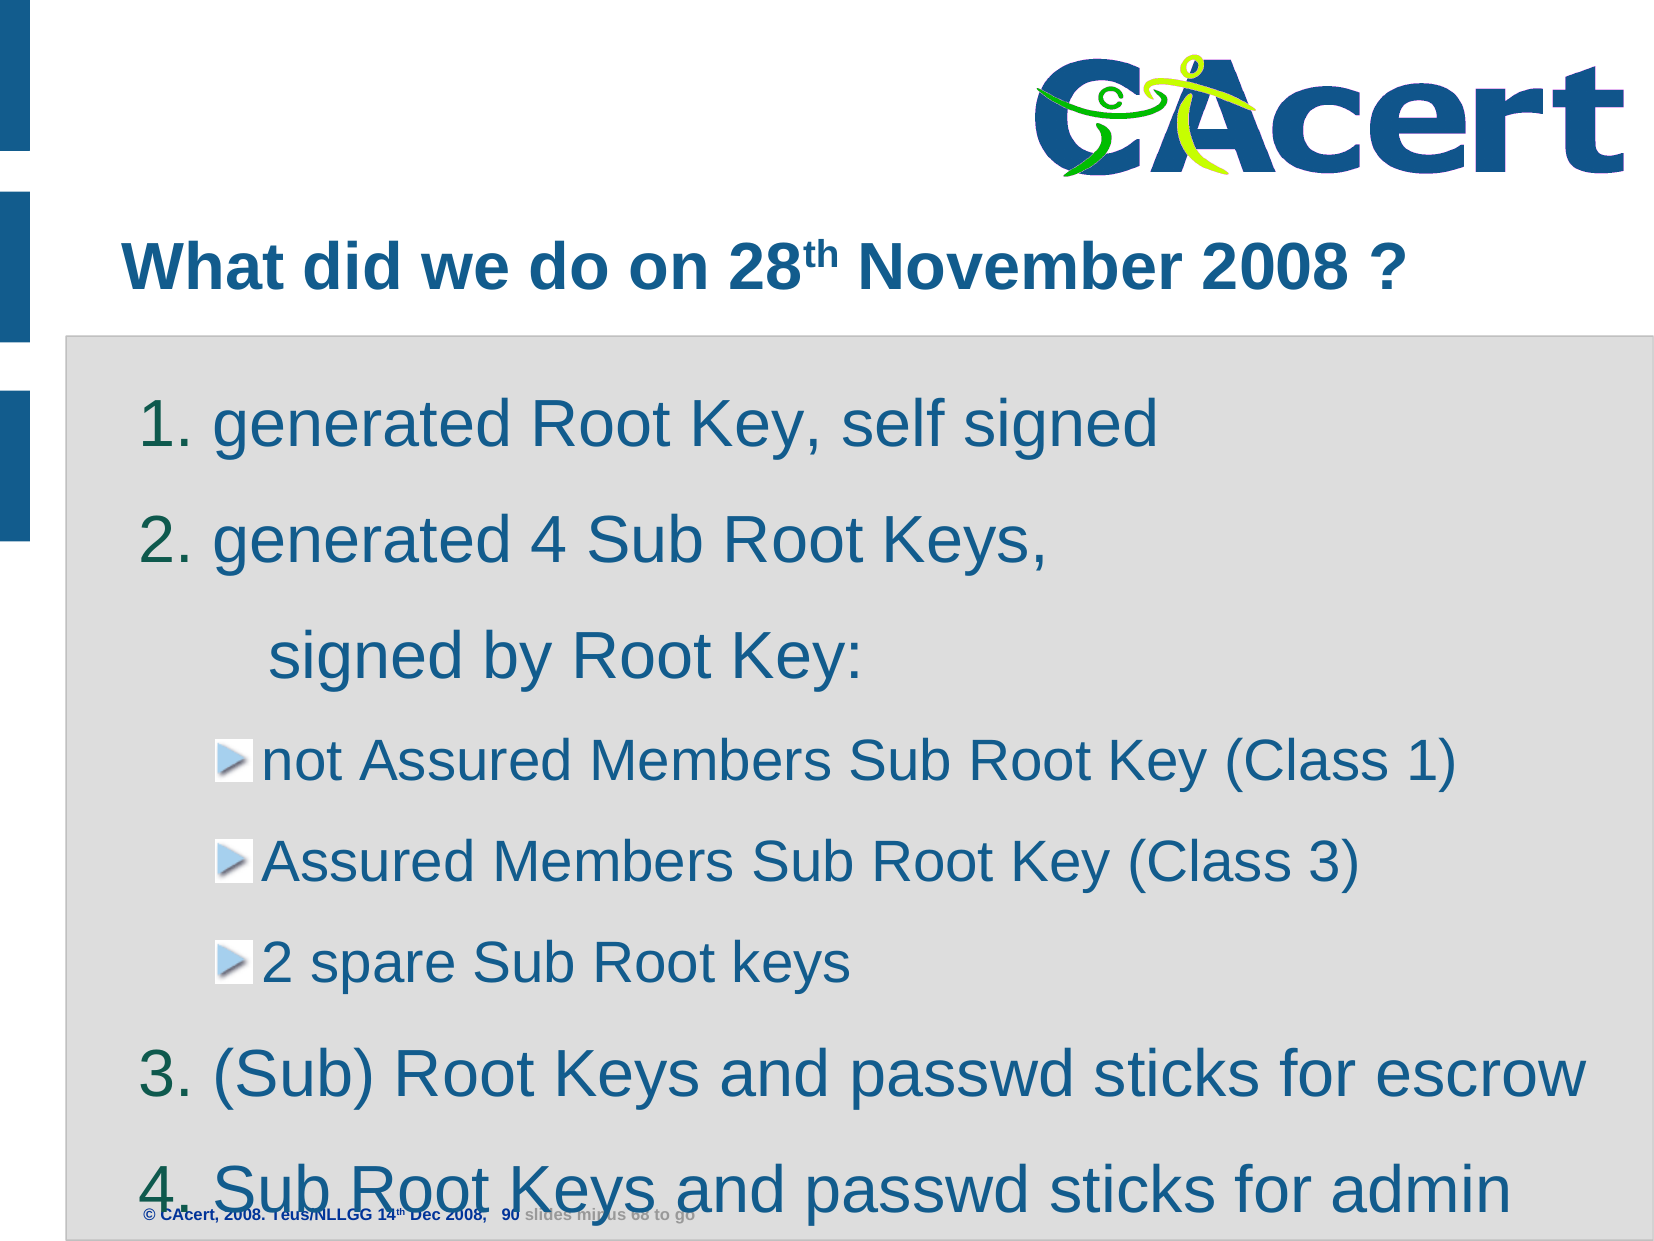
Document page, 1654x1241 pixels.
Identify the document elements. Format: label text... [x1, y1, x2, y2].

title What did we do on 28th November 2008 ? [121, 177, 1533, 315]
picture [1033, 53, 1625, 178]
list generated Root Key, self signed generated 4 Sub Root Keys, signed by Root Key: not Assured Members Sub Root Key (Class 1) Assured Members Sub Root Key (Class 3) 2 spare Sub Root keys (Sub) Root Keys and passwd sticks for escrow Sub Root Keys and passwd sticks for admin [121, 344, 1594, 1238]
